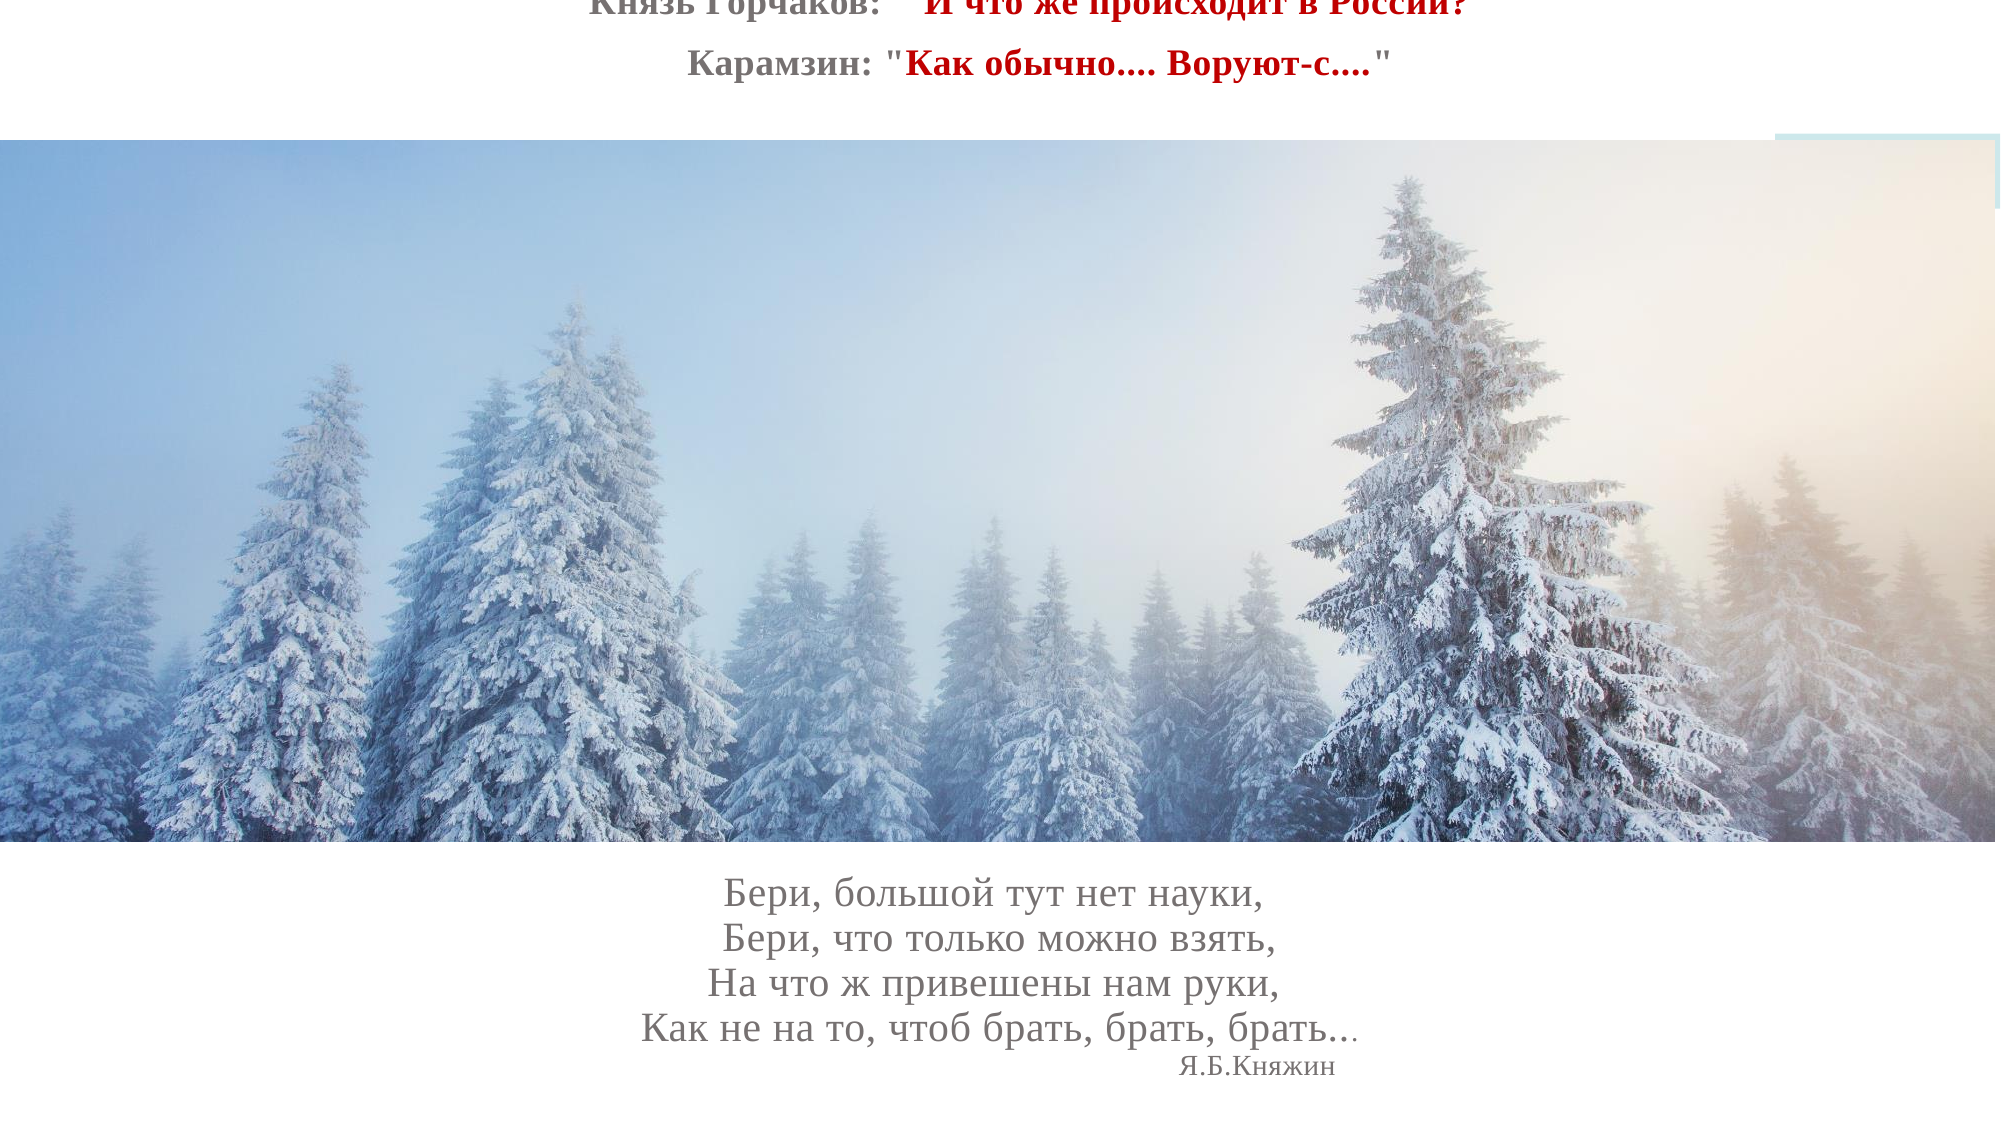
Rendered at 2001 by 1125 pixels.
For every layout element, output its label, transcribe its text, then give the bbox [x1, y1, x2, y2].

title Бери, большой тут нет науки, Бери, что только можно взять, На что ж привешены нам руки, Как не на то, чтоб брать, брать, брать... Я.Б.Княжин [249, 855, 1750, 1090]
picture [0, 141, 1995, 842]
subtitle Князь Горчаков: " И что же происходит в России?" Карамзин: "Как обычно.... Воруют-с...." [290, 0, 1791, 109]
